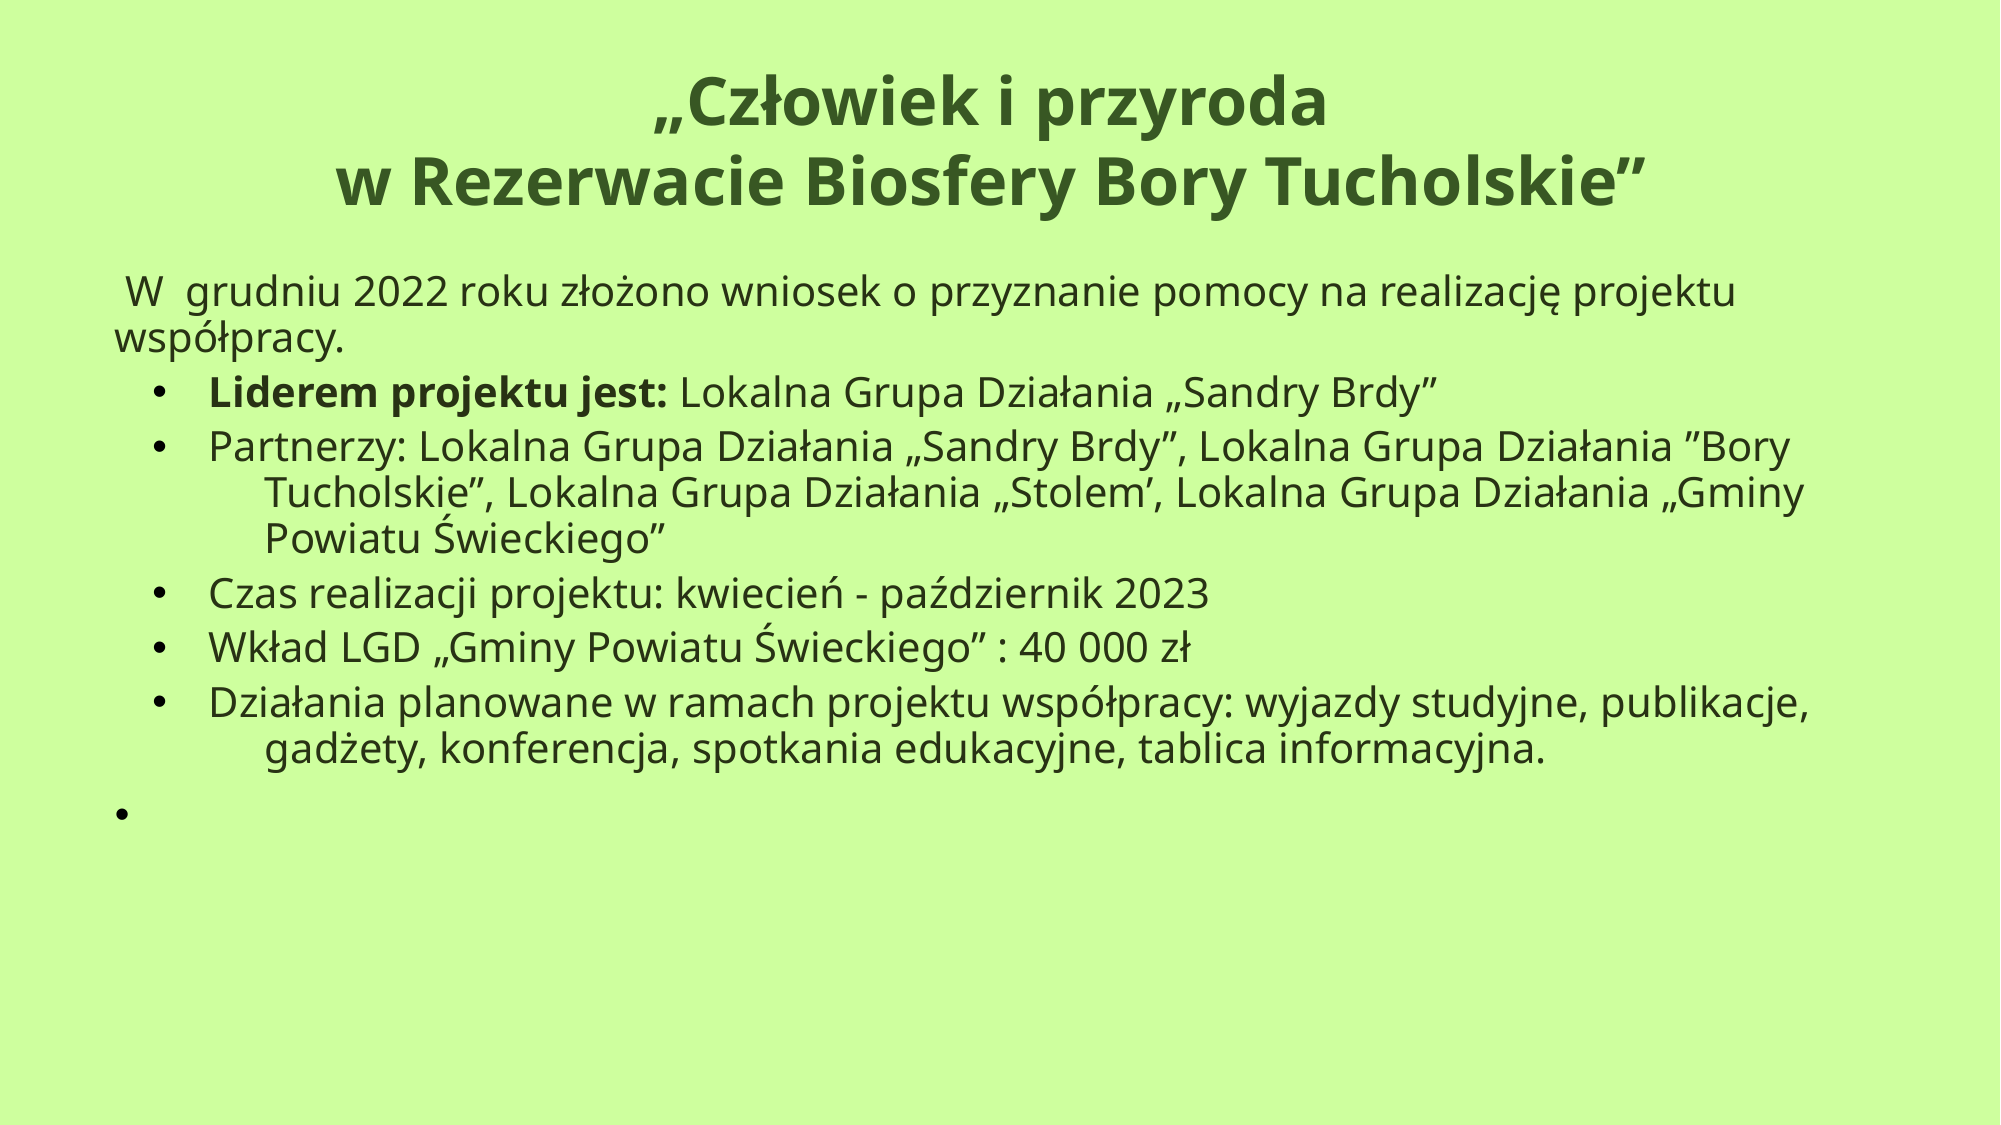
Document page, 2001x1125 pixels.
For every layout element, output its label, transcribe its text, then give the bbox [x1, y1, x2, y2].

list W grudniu 2022 roku złożono wniosek o przyznanie pomocy na realizację projektu współpracy. Liderem projektu jest: Lokalna Grupa Działania „Sandry Brdy” Partnerzy: Lokalna Grupa Działania „Sandry Brdy”, Lokalna Grupa Działania ”Bory Tucholskie”, Lokalna Grupa Działania „Stolem’, Lokalna Grupa Działania „Gminy Powiatu Świeckiego” Czas realizacji projektu: kwiecień - październik 2023 Wkład LGD „Gminy Powiatu Świeckiego” : 40 000 zł Działania planowane w ramach projektu współpracy: wyjazdy studyjne, publikacje, gadżety, konferencja, spotkania edukacyjne, tablica informacyjna. [99, 262, 1900, 1005]
title „Człowiek i przyroda w Rezerwacie Biosfery Bory Tucholskie” [99, 45, 1900, 233]
